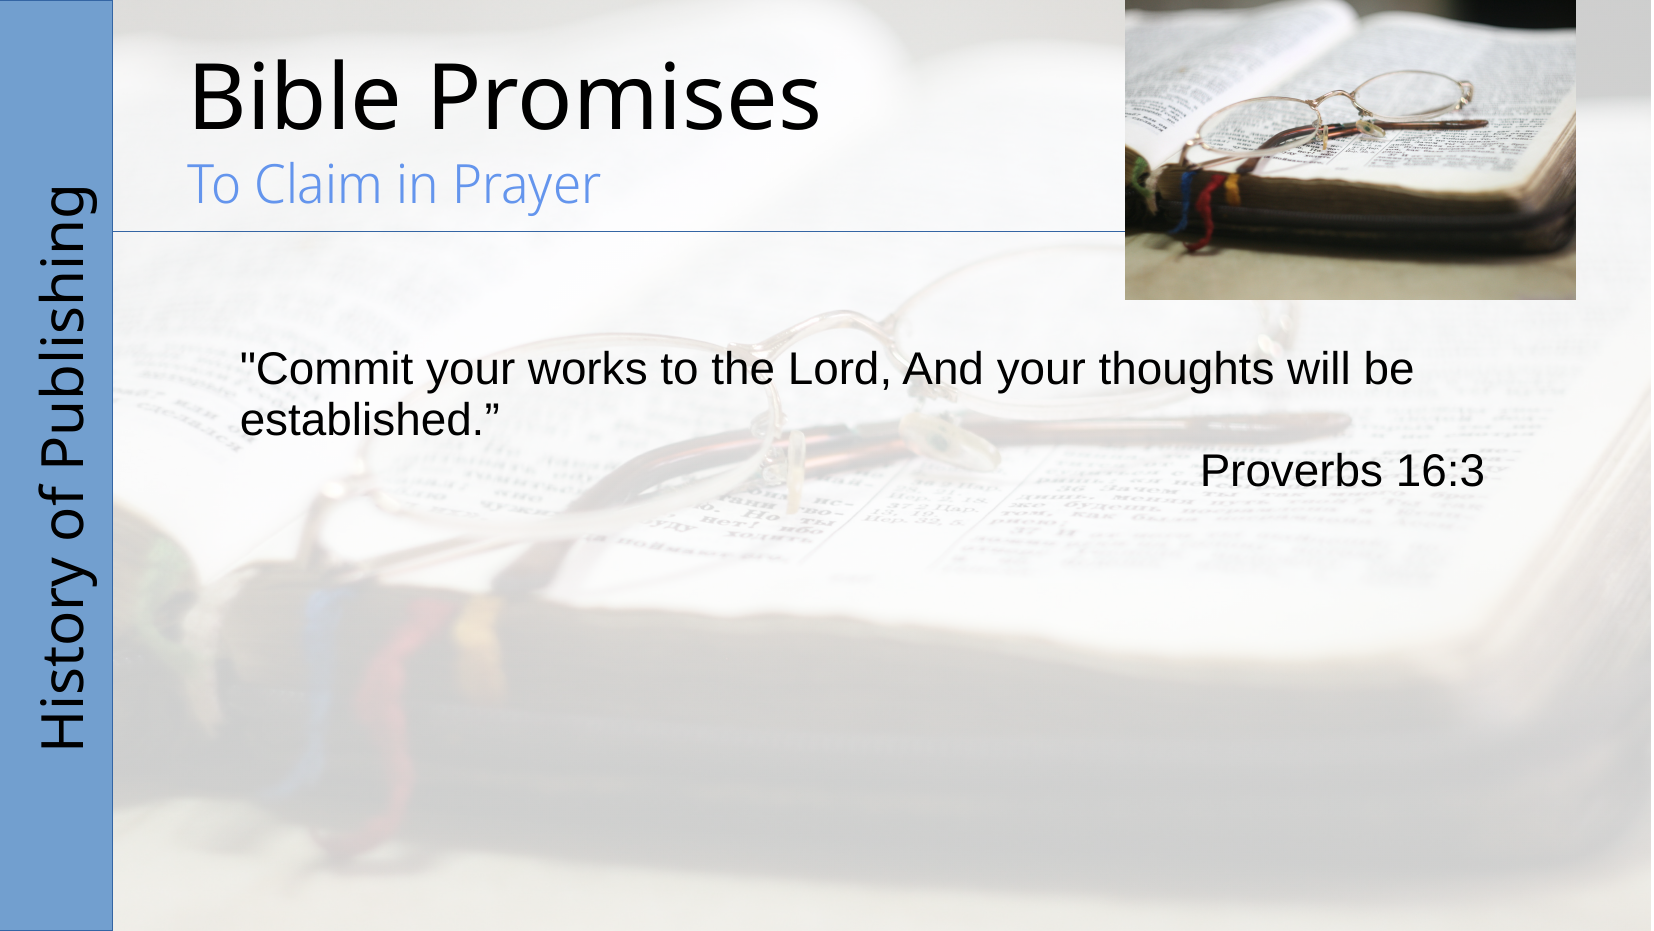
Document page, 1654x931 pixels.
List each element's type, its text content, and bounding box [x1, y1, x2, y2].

text_box History of Publishing [13, 37, 105, 901]
title Bible Promises [187, 33, 1125, 125]
title To Claim in Prayer [187, 125, 1125, 231]
text_box [0, 0, 113, 931]
title To Claim in Prayer [187, 232, 1125, 239]
picture [113, 0, 1651, 931]
text_box "Commit your works to the Lord, And your thoughts will be established.” Proverbs 16:3 [225, 335, 1501, 505]
